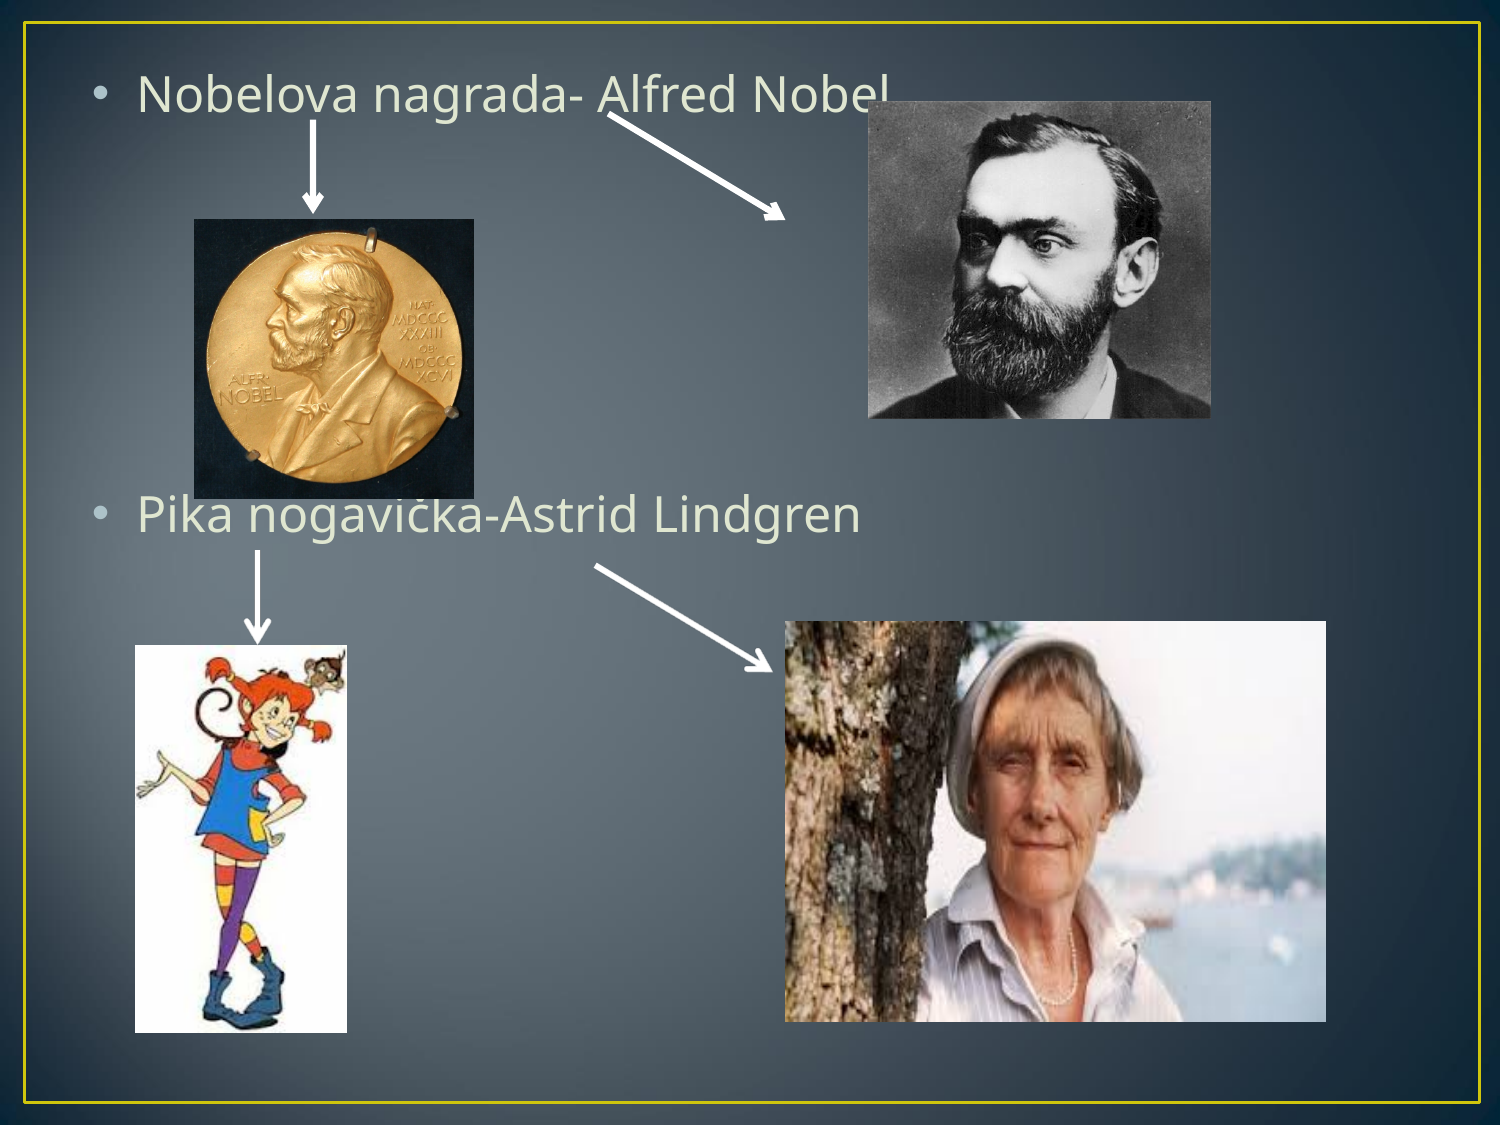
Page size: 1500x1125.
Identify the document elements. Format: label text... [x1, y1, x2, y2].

picture [0, 0, 1500, 1125]
list Nobelova nagrada- Alfred Nobel Pika nogavička-Astrid Lindgren [76, 54, 1427, 1010]
